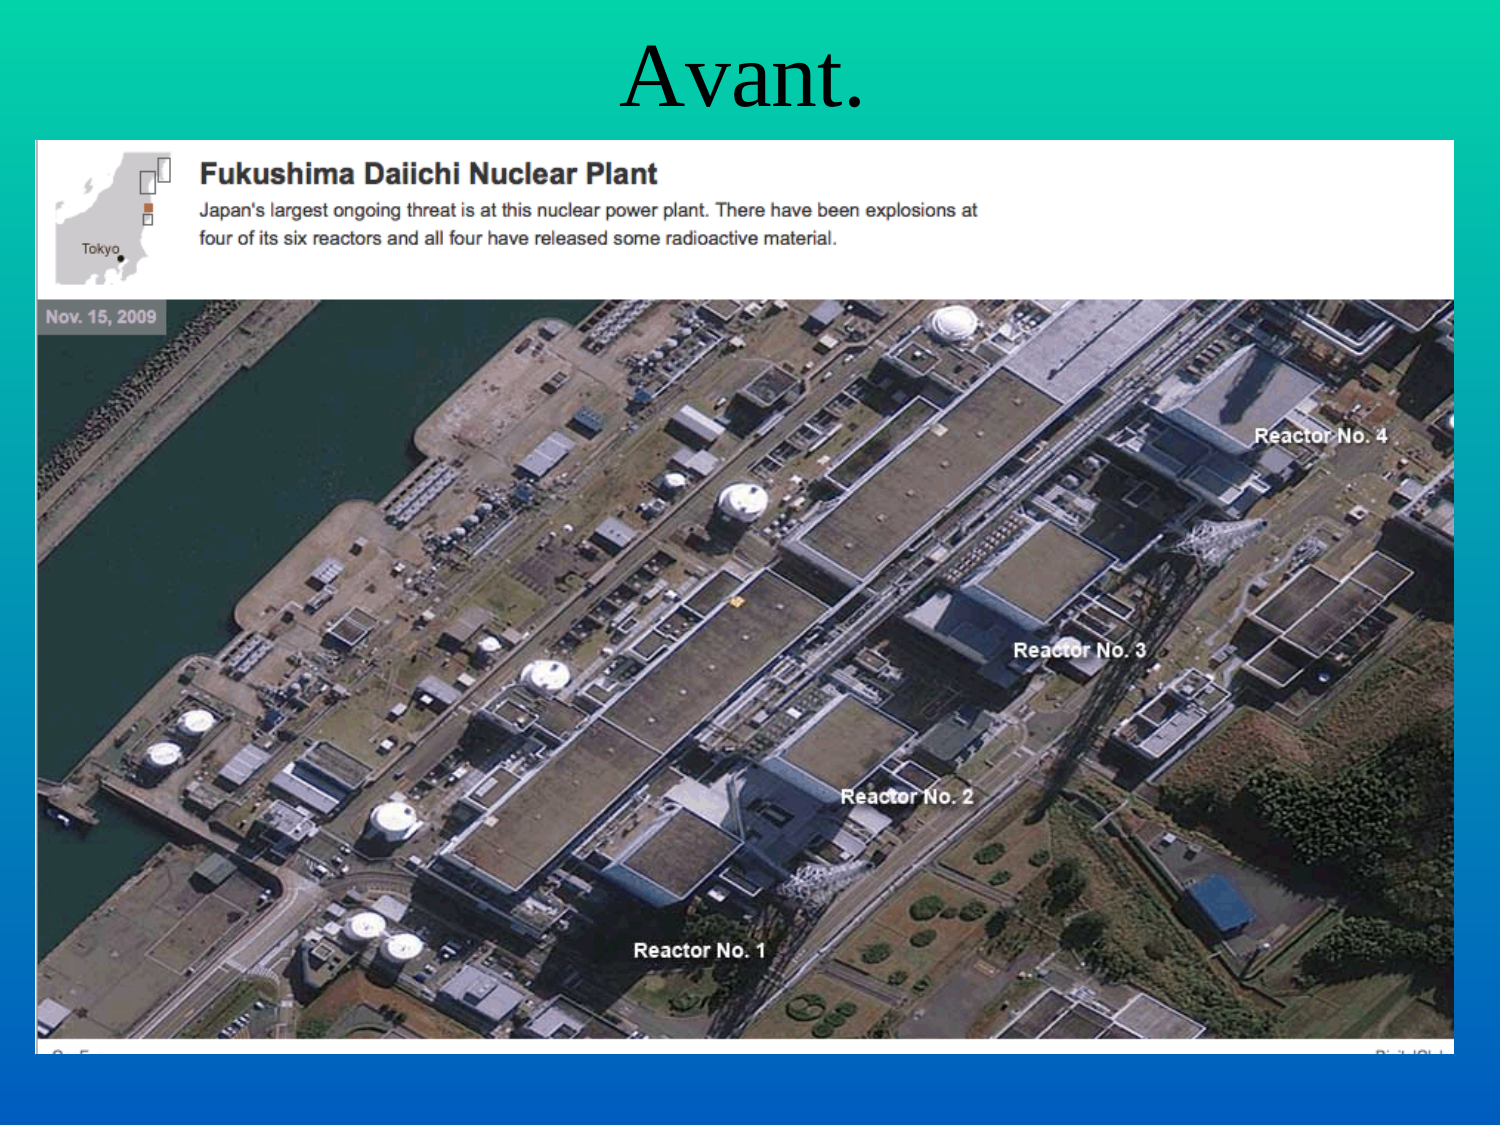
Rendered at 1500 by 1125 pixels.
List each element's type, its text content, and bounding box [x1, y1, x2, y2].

picture [0, 140, 1500, 1054]
text_box Avant. [105, 0, 1381, 140]
